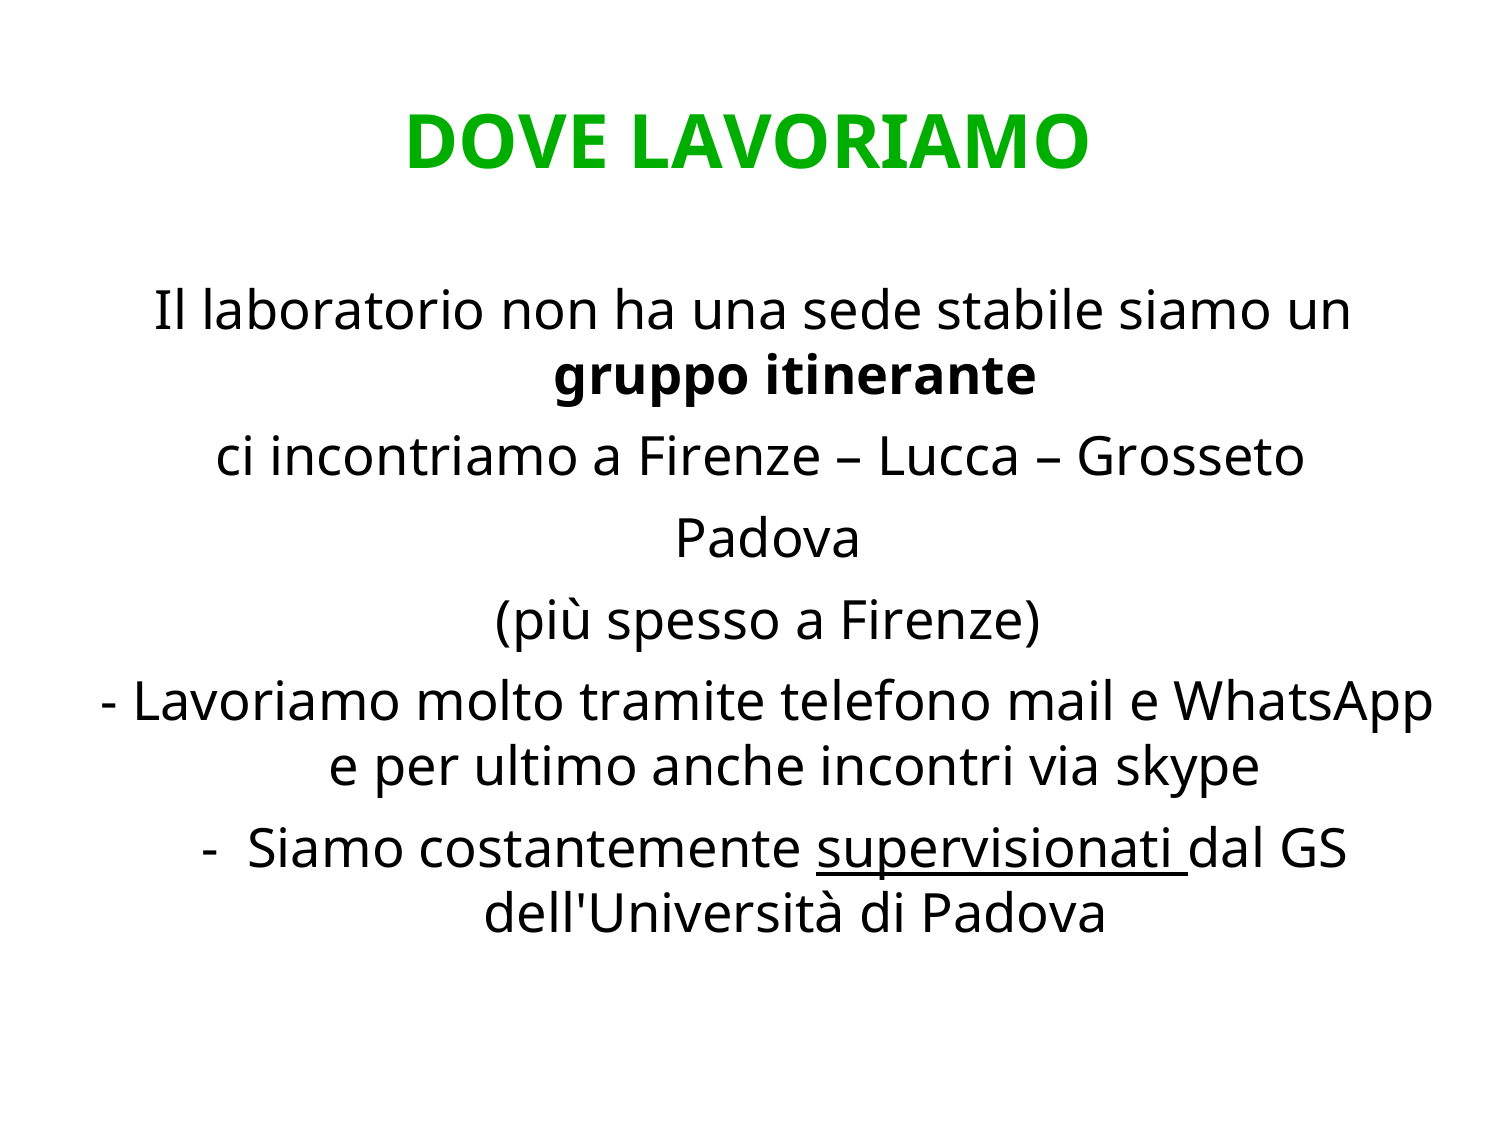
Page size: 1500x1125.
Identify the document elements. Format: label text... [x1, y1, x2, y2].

subtitle Il laboratorio non ha una sede stabile siamo un gruppo itinerante ci incontriamo a Firenze – Lucca – Grosseto Padova (più spesso a Firenze) - Lavoriamo molto tramite telefono mail e WhatsApp e per ultimo anche incontri via skype - Siamo costantemente supervisionati dal GS dell'Università di Padova [94, 224, 1441, 994]
title DOVE LAVORIAMO [75, 20, 1422, 257]
